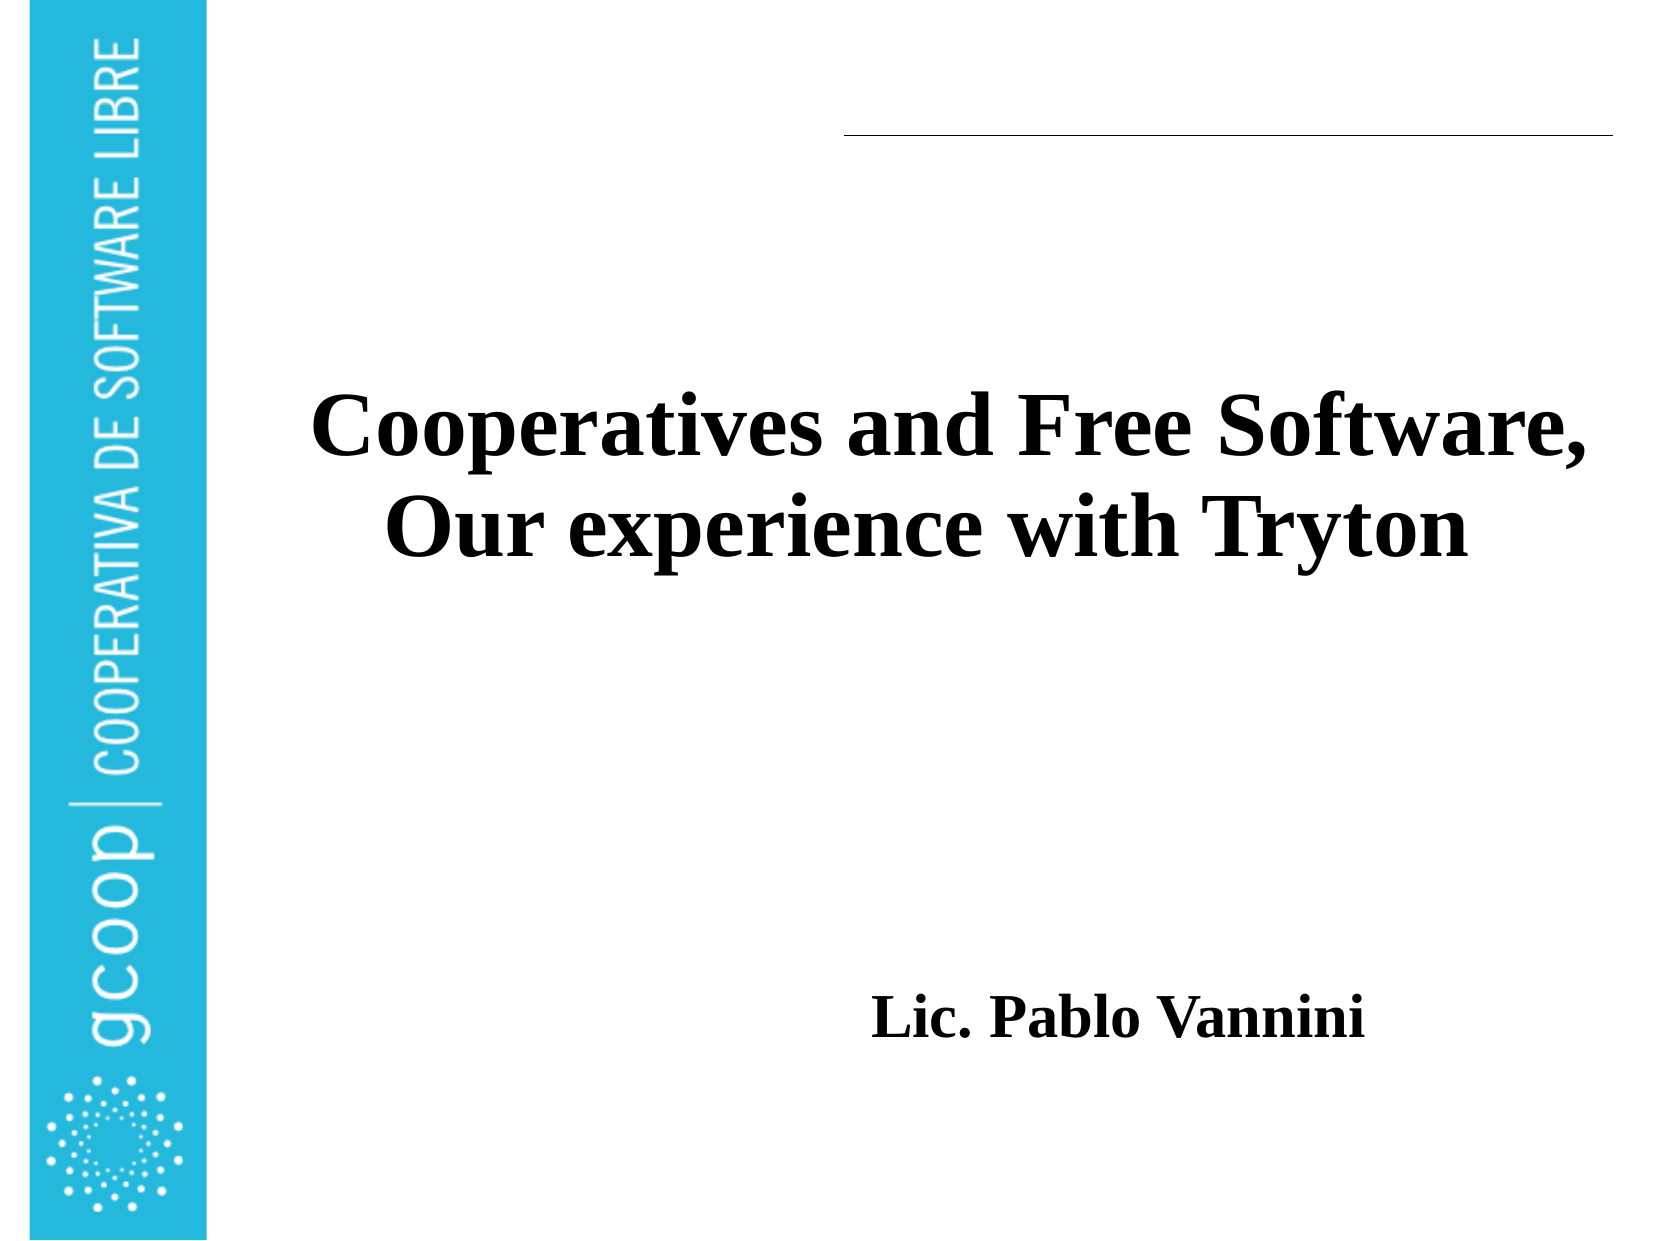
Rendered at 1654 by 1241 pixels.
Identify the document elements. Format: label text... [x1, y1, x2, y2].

text_box [29, 0, 207, 1241]
text_box Cooperatives and Free Software, Our experience with Tryton [271, 366, 1630, 621]
text_box Lic. Pablo Vannini [856, 974, 1447, 1071]
picture [46, 38, 183, 1212]
